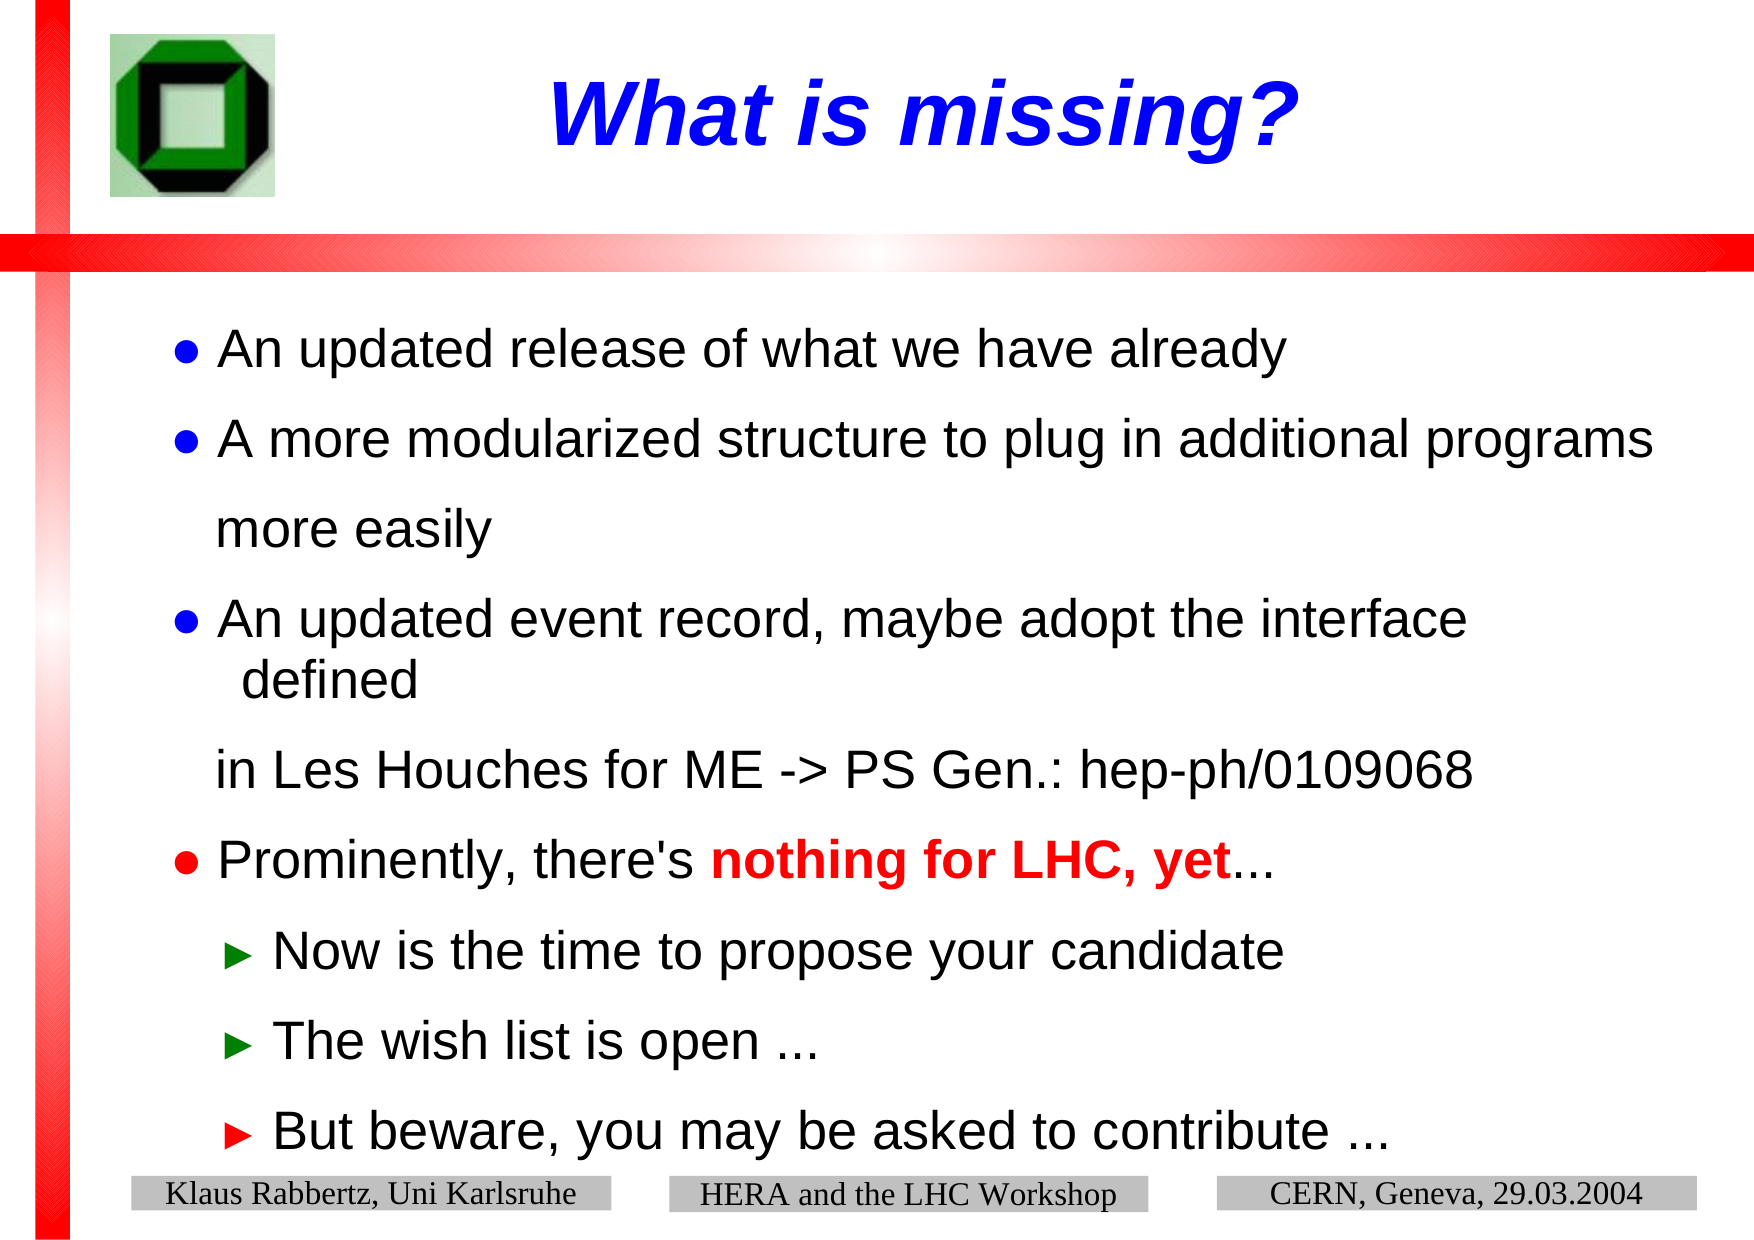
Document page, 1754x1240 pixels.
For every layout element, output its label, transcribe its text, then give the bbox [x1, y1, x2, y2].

list ● An updated release of what we have already ● A more modularized structure to plug in additional programs more easily ● An updated event record, maybe adopt the interface defined in Les Houches for ME -> PS Gen.: hep-ph/0109068 ● Prominently, there's nothing for LHC, yet... ► Now is the time to propose your candidate ► The wish list is open ... ► But beware, you may be asked to contribute ... [158, 318, 1657, 1161]
picture [110, 34, 275, 197]
title What is missing? [282, 10, 1566, 218]
